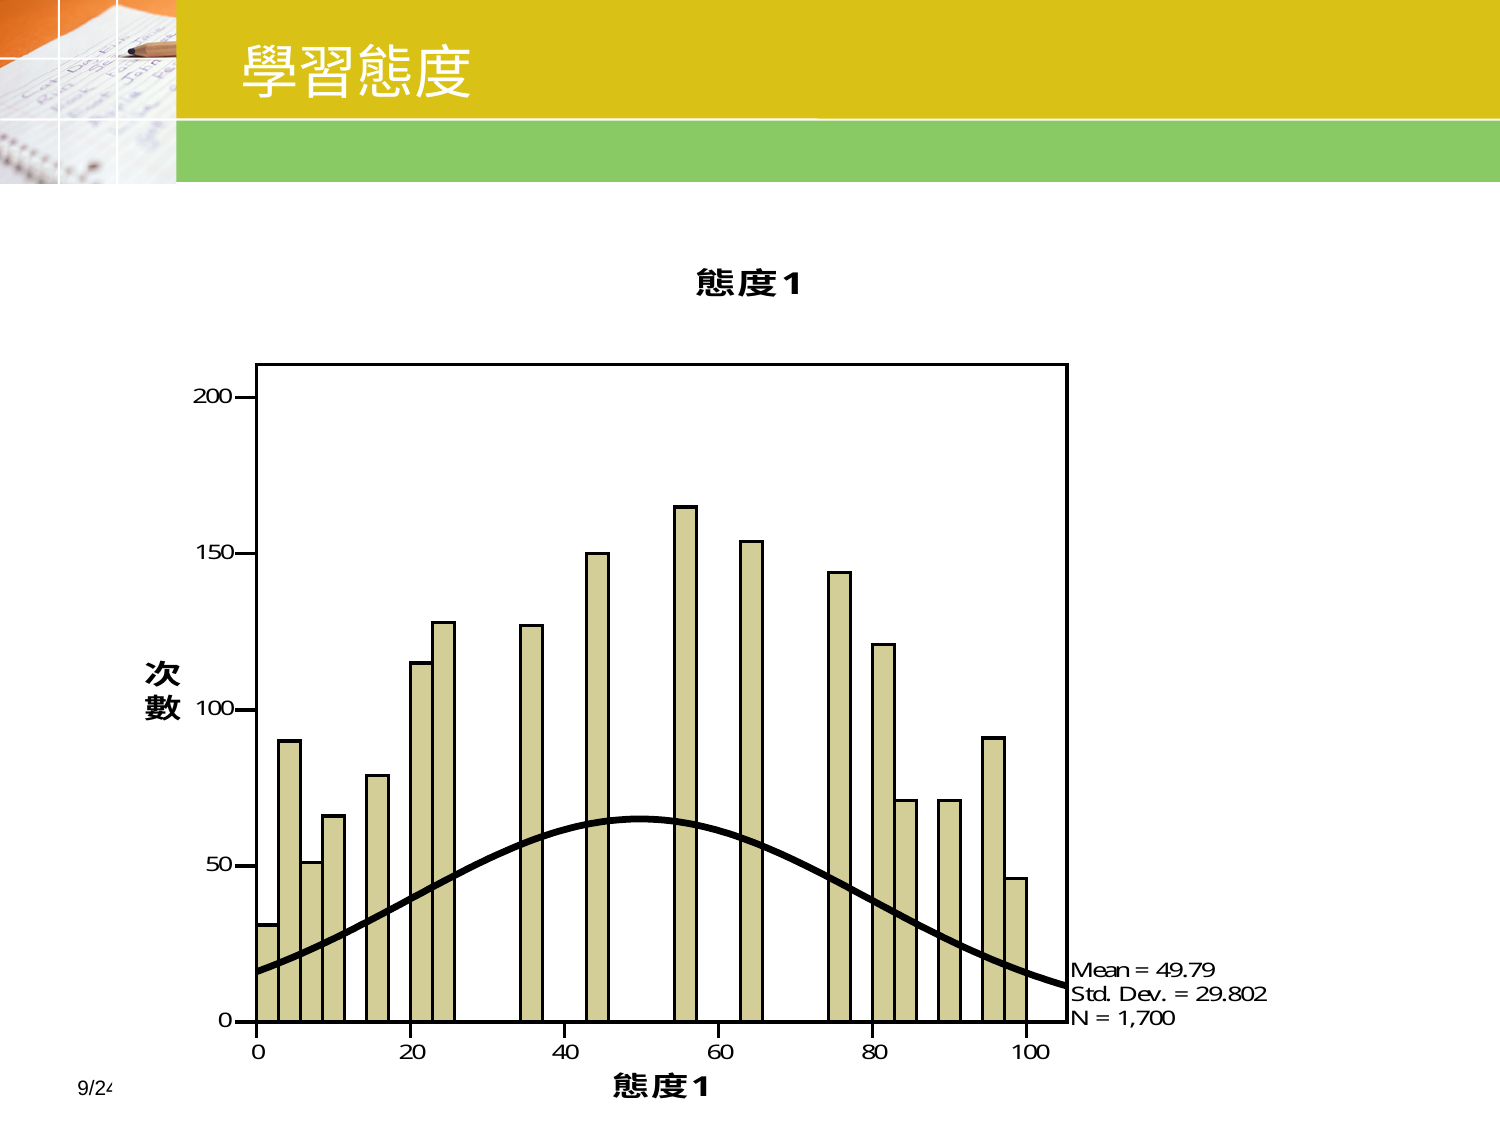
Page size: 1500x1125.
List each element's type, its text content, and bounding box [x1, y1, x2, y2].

text_box [62, 1067, 112, 1111]
title 學習態度 [225, 28, 1388, 109]
picture [112, 184, 1388, 1125]
